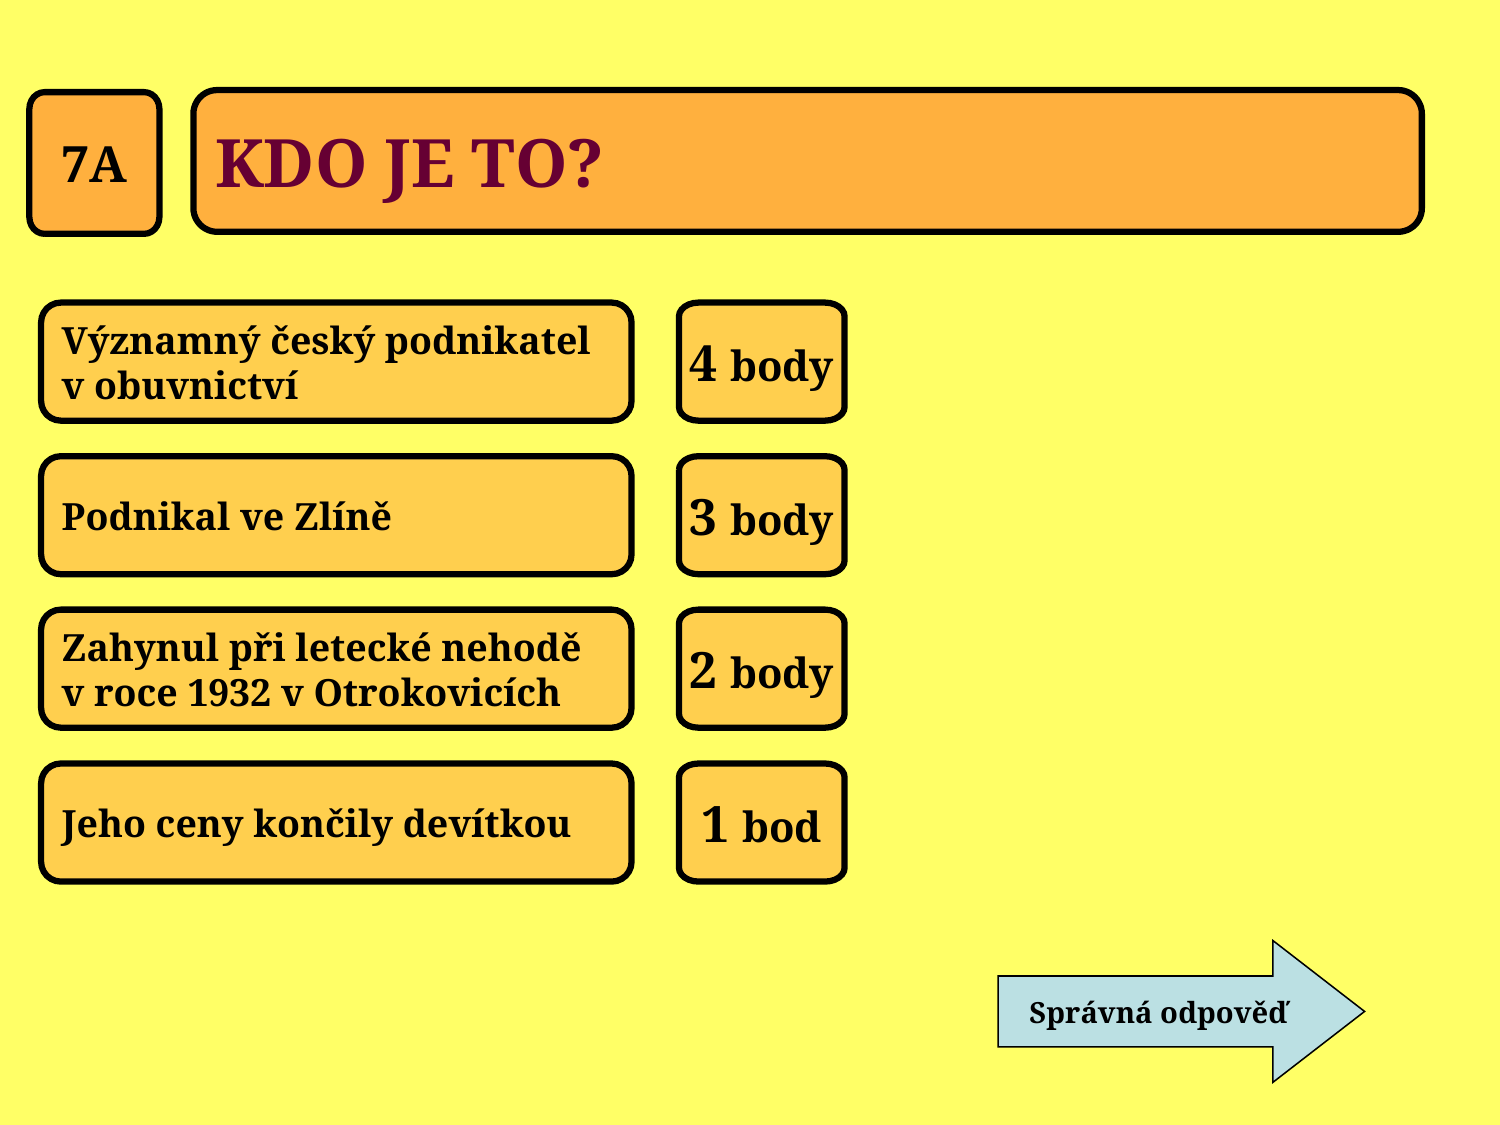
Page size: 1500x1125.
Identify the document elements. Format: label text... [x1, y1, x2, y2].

text_box 2 body [678, 609, 845, 728]
text_box 4 body [38, 454, 634, 577]
text_box 3 body [678, 456, 845, 575]
text_box Významný český podnikatel v obuvnictví [41, 302, 632, 421]
text_box Podnikal ve Zlíně [41, 456, 632, 575]
text_box 4 body [38, 300, 634, 423]
text_box Jeho ceny končily devítkou [41, 763, 632, 882]
text_box 4 body [678, 302, 845, 421]
text_box 1 bod [678, 763, 845, 882]
text_box 4 body [27, 89, 162, 236]
text_box Zahynul při letecké nehodě v roce 1932 v Otrokovicích [41, 609, 632, 728]
text_box 4 body [38, 761, 634, 884]
text_box 7A [29, 92, 160, 234]
text_box KDO JE TO? [193, 90, 1422, 232]
text_box 4 body [191, 87, 1425, 234]
text_box Správná odpověď [998, 940, 1365, 1083]
text_box 4 body [38, 607, 634, 730]
